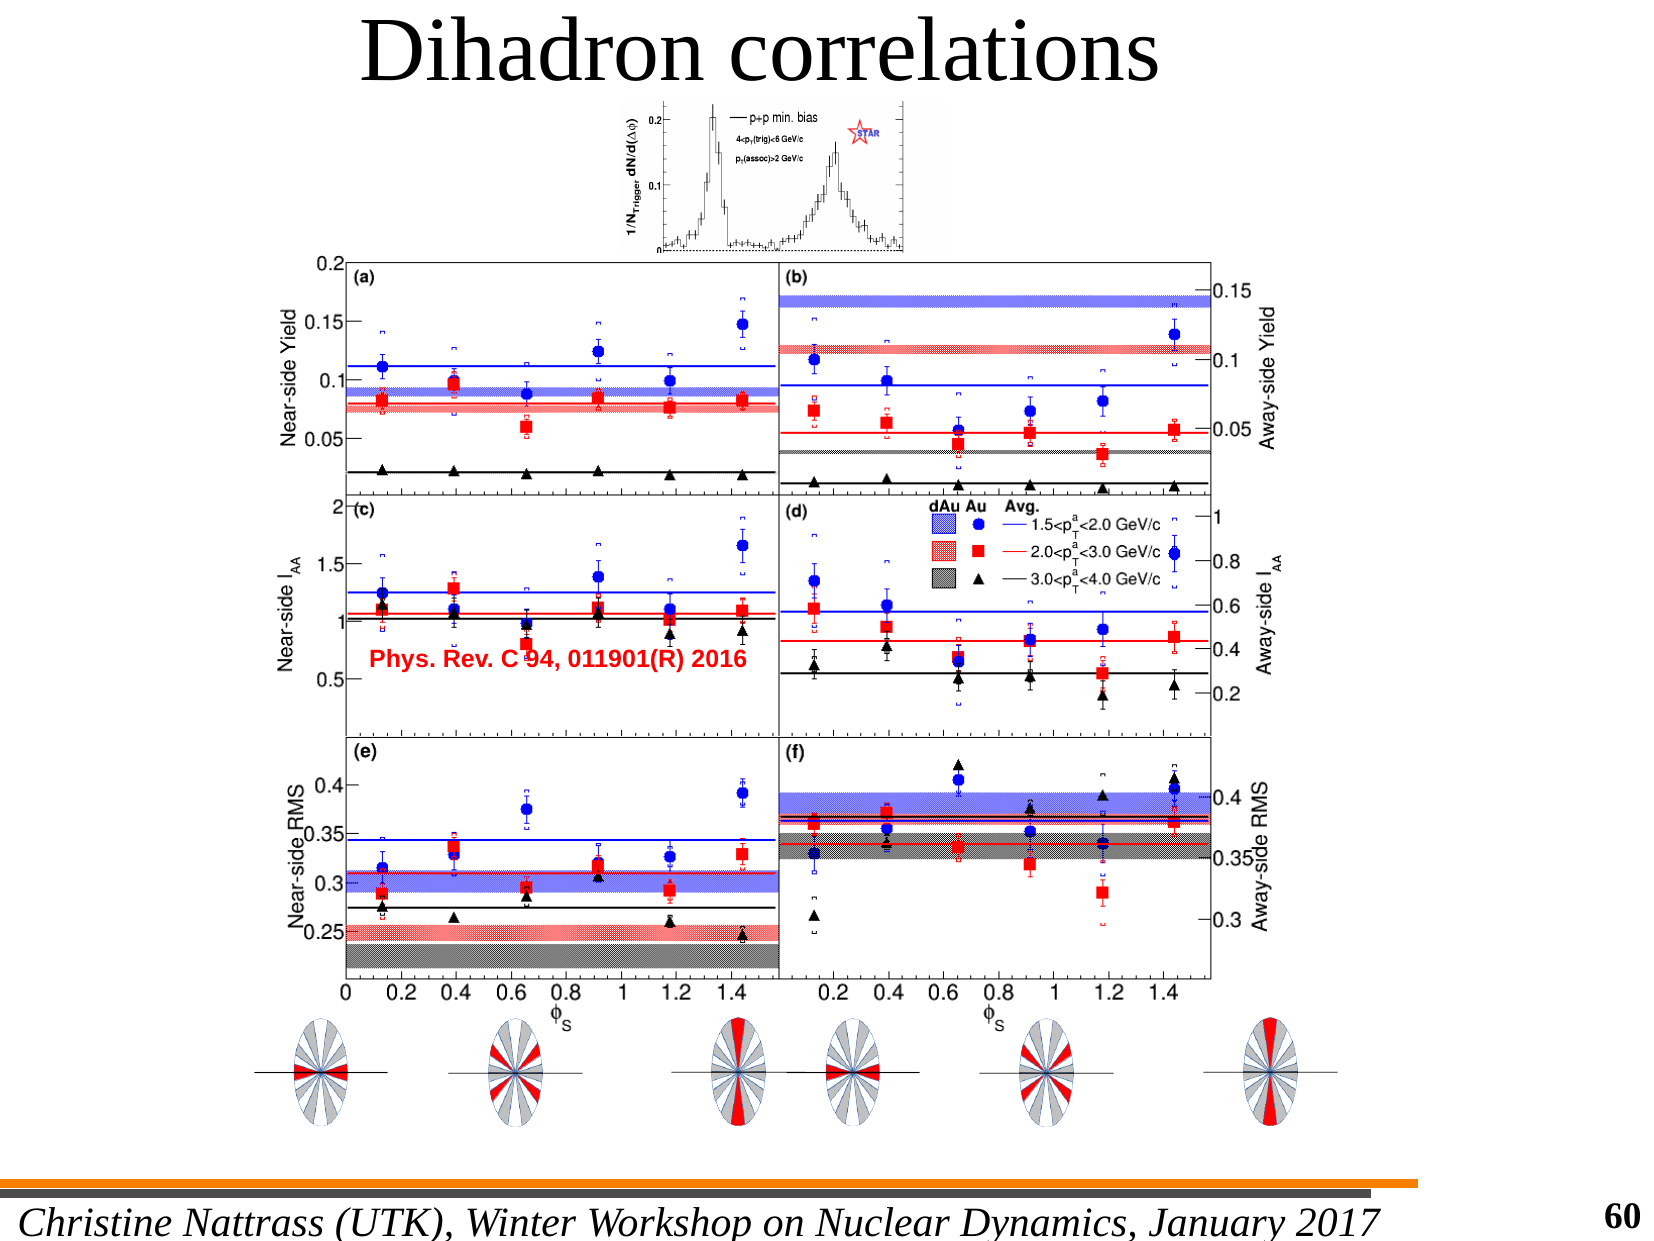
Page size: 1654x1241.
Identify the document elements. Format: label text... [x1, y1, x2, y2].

picture [253, 109, 1338, 1127]
title Dihadron correlations [82, 0, 1440, 109]
text_box Phys. Rev. C 94, 011901(R) 2016 [354, 584, 798, 755]
